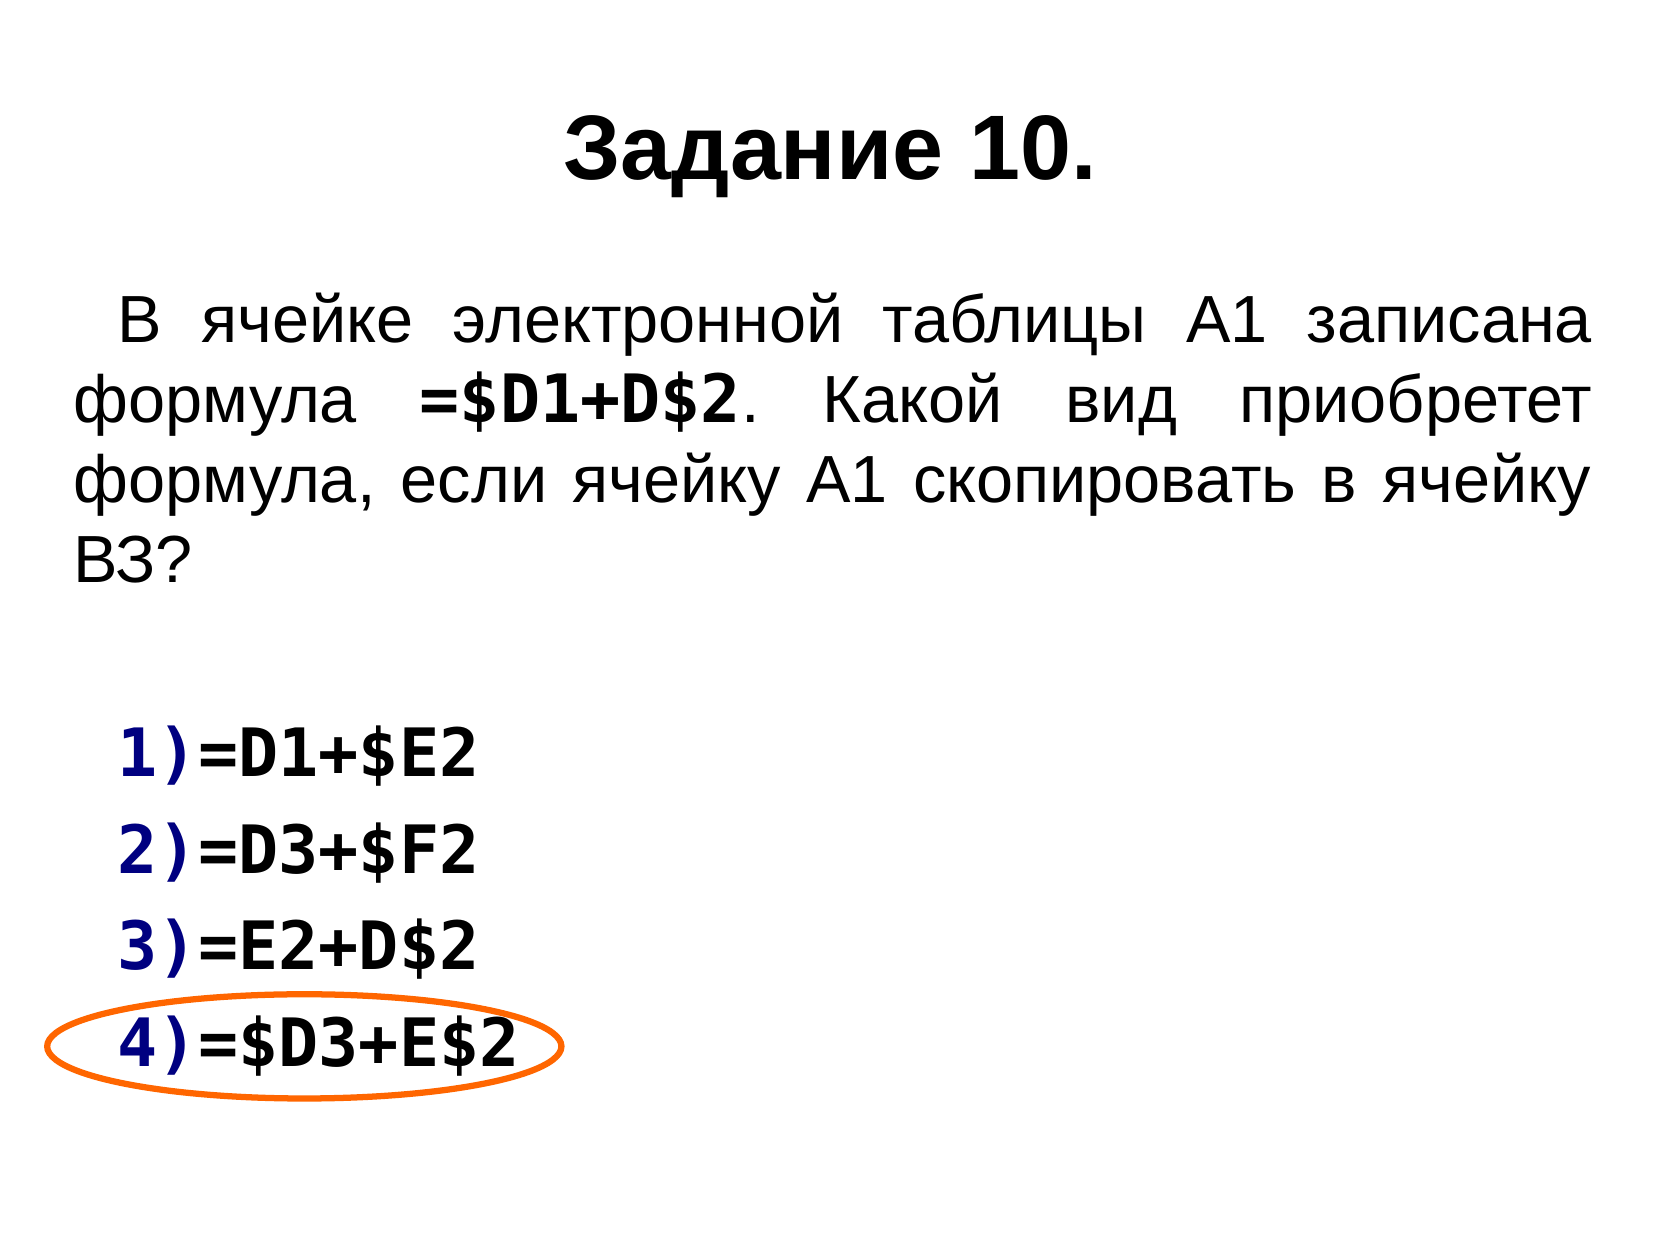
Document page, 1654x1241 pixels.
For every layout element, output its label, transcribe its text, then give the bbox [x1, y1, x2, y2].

list В ячейке электронной таблицы А1 записана формула =$D1+D$2. Какой вид приобретет формула, если ячейку А1 скопировать в ячейку ВЗ? =D1+$E2 =D3+$F2 =E2+D$2 =$D3+Е$2 [58, 998, 558, 1095]
title Задание 10. [82, 68, 1571, 268]
list В ячейке электронной таблицы А1 записана формула =$D1+D$2. Какой вид приобретет формула, если ячейку А1 скопировать в ячейку ВЗ? =D1+$E2 =D3+$F2 =E2+D$2 =$D3+Е$2 [58, 268, 1609, 1194]
